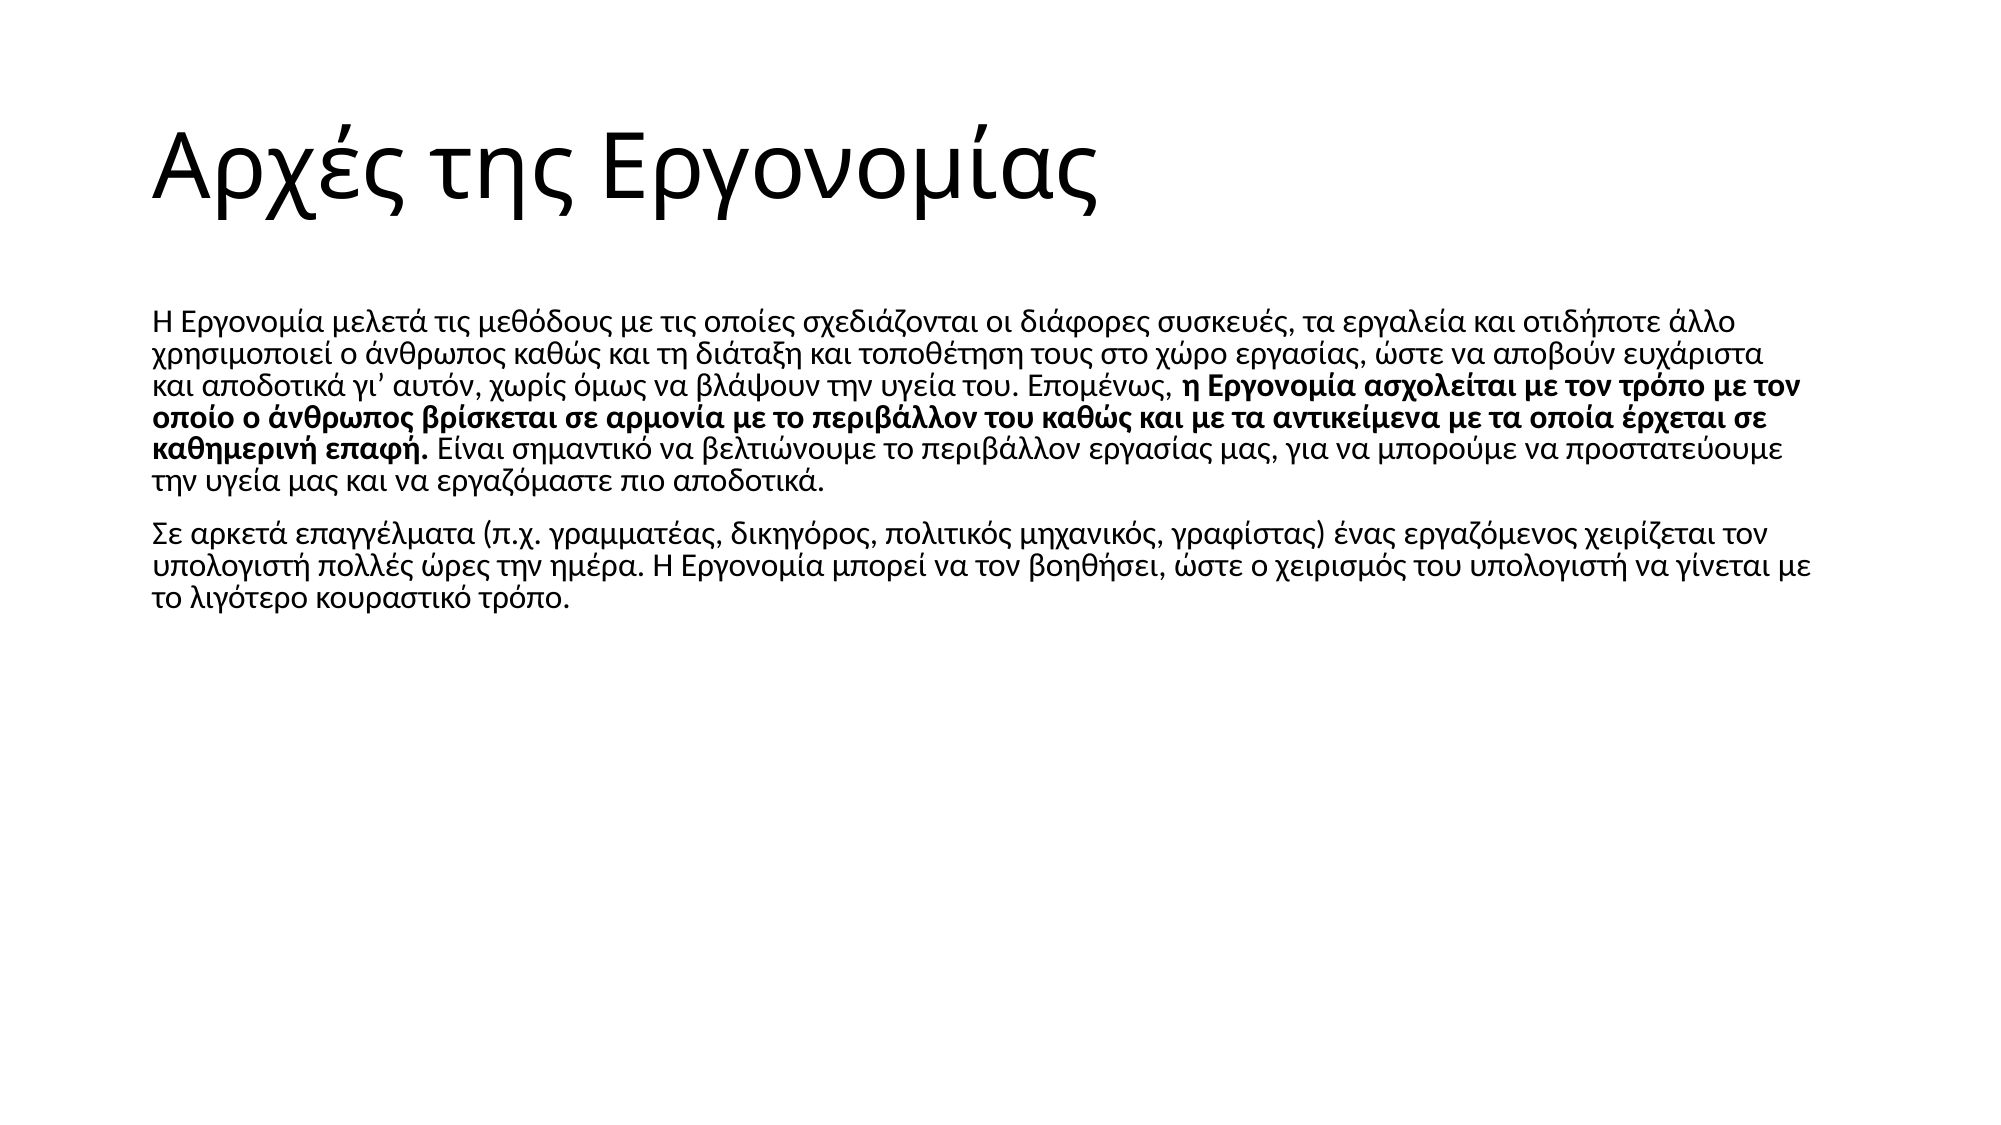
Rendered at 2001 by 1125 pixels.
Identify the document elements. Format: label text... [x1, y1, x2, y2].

title Αρχές της Εργονομίας [137, 59, 1863, 278]
list Η Εργονομία μελετά τις μεθόδους με τις οποίες σχεδιάζονται οι διάφορες συσκευές, τα εργαλεία και οτιδήποτε άλλο χρησιμοποιεί ο άνθρωπος καθώς και τη διάταξη και τοποθέτηση τους στο χώρο εργασίας, ώστε να αποβούν ευχάριστα και αποδοτικά γι’ αυτόν, χωρίς όμως να βλάψουν την υγεία του. Επομένως, η Εργονομία ασχολείται με τον τρόπο με τον οποίο ο άνθρωπος βρίσκεται σε αρμονία με το περιβάλλον του καθώς και με τα αντικείμενα με τα οποία έρχεται σε καθημερινή επαφή. Είναι σημαντικό να βελτιώνουμε το περιβάλλον εργασίας μας, για να μπορούμε να προστατεύουμε την υγεία μας και να εργαζόμαστε πιο αποδοτικά. Σε αρκετά επαγγέλματα (π.χ. γραμματέας, δικηγόρος, πολιτικός μηχανικός, γραφίστας) ένας εργαζόμενος χειρίζεται τον υπολογιστή πολλές ώρες την ημέρα. Η Εργονομία μπορεί να τον βοηθήσει, ώστε ο χειρισμός του υπολογιστή να γίνεται με το λιγότερο κουραστικό τρόπο. [137, 299, 1830, 1014]
